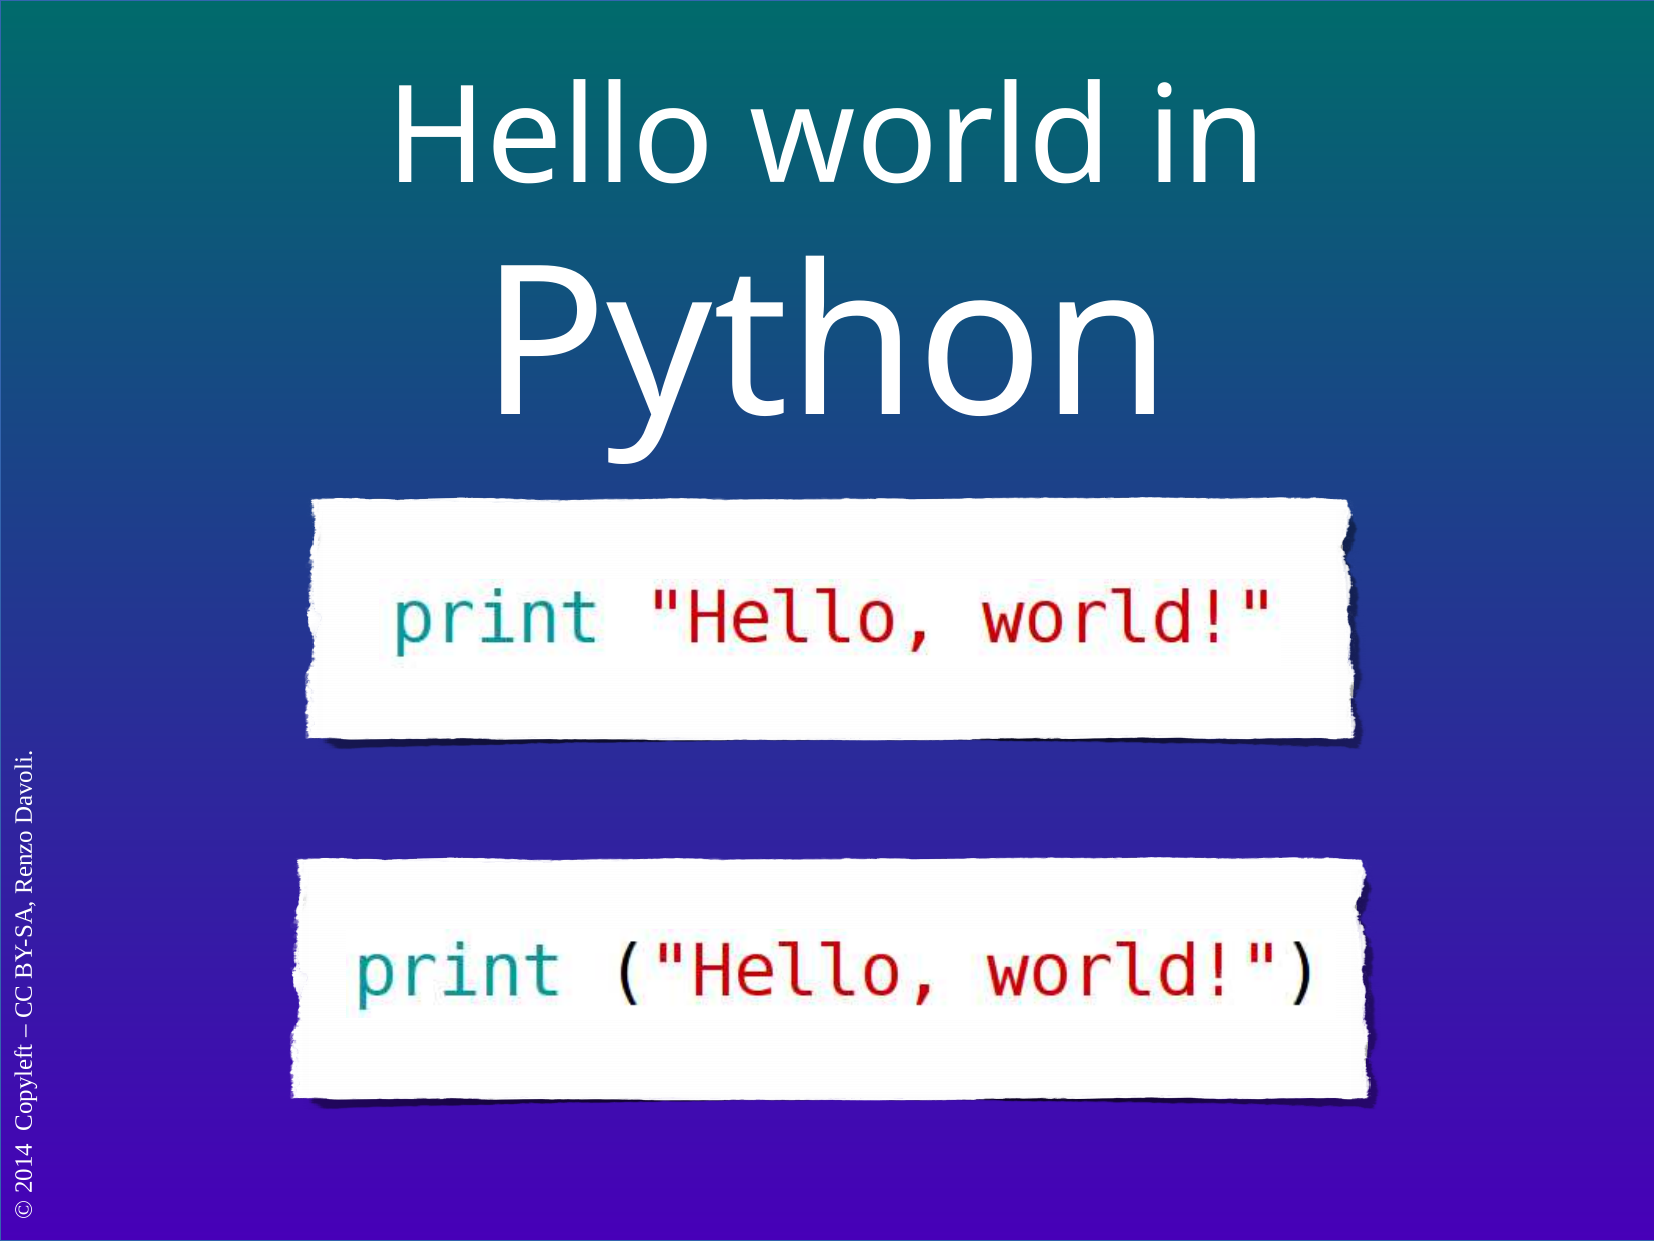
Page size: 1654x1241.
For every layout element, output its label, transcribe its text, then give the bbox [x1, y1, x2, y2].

picture [300, 494, 1366, 751]
text_box Python [0, 185, 1654, 443]
title Hello world in [0, 44, 1654, 185]
picture [285, 854, 1381, 1111]
